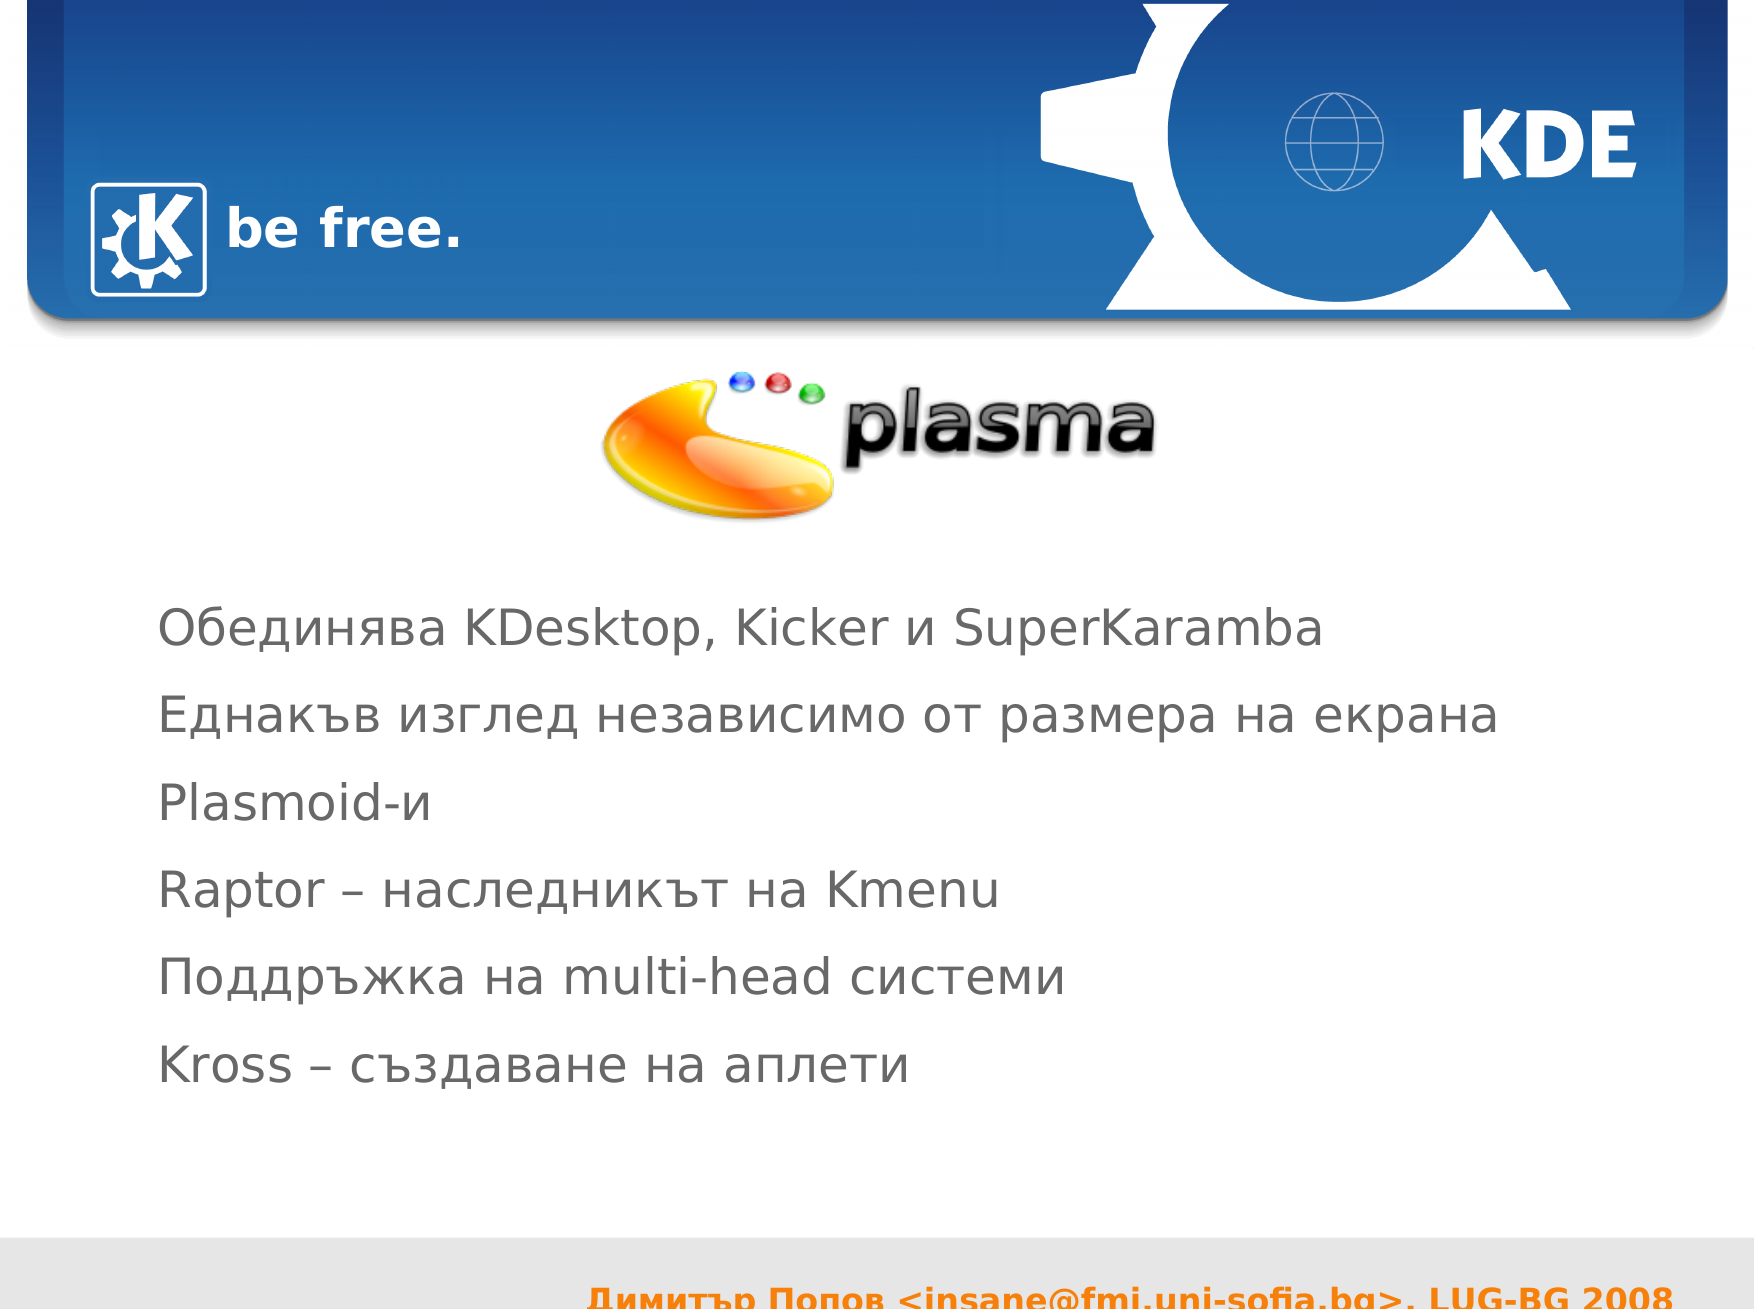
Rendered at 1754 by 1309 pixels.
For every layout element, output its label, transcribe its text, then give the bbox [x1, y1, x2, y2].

title be free. [225, 187, 1126, 271]
text_box Обединява KDesktop, Kicker и SuperKaramba Еднакъв изглед независимо от размера на екрана Plasmoid-и Raptor – наследникът на Kmenu Поддръжка на multi-head системи Kross – създаване на аплети [112, 562, 1651, 1201]
picture [0, 0, 1754, 349]
picture [600, 371, 1159, 526]
